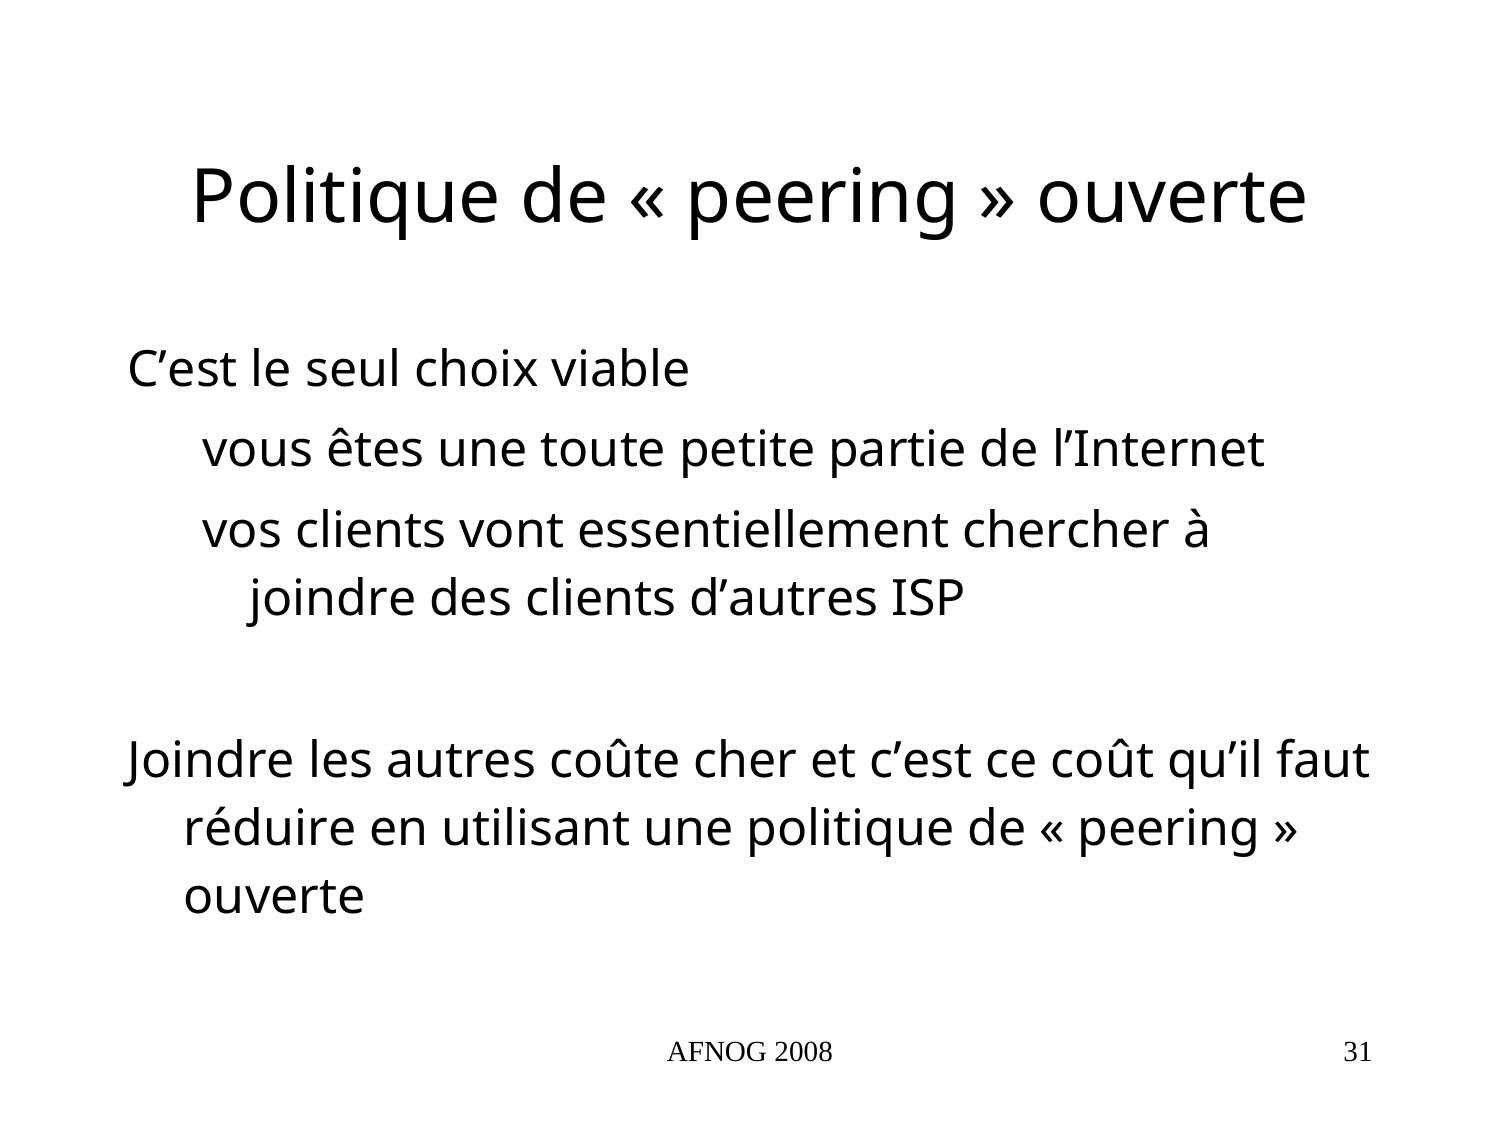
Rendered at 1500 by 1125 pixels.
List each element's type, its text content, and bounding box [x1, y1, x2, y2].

text_box <number> [1074, 1025, 1388, 1101]
list C’est le seul choix viable vous êtes une toute petite partie de l’Internet vos clients vont essentiellement chercher à joindre des clients d’autres ISP Joindre les autres coûte cher et c’est ce coût qu’il faut réduire en utilisant une politique de « peering » ouverte [112, 324, 1388, 1001]
title Politique de « peering » ouverte [112, 99, 1388, 288]
text_box AFNOG 2008 [512, 1025, 988, 1101]
